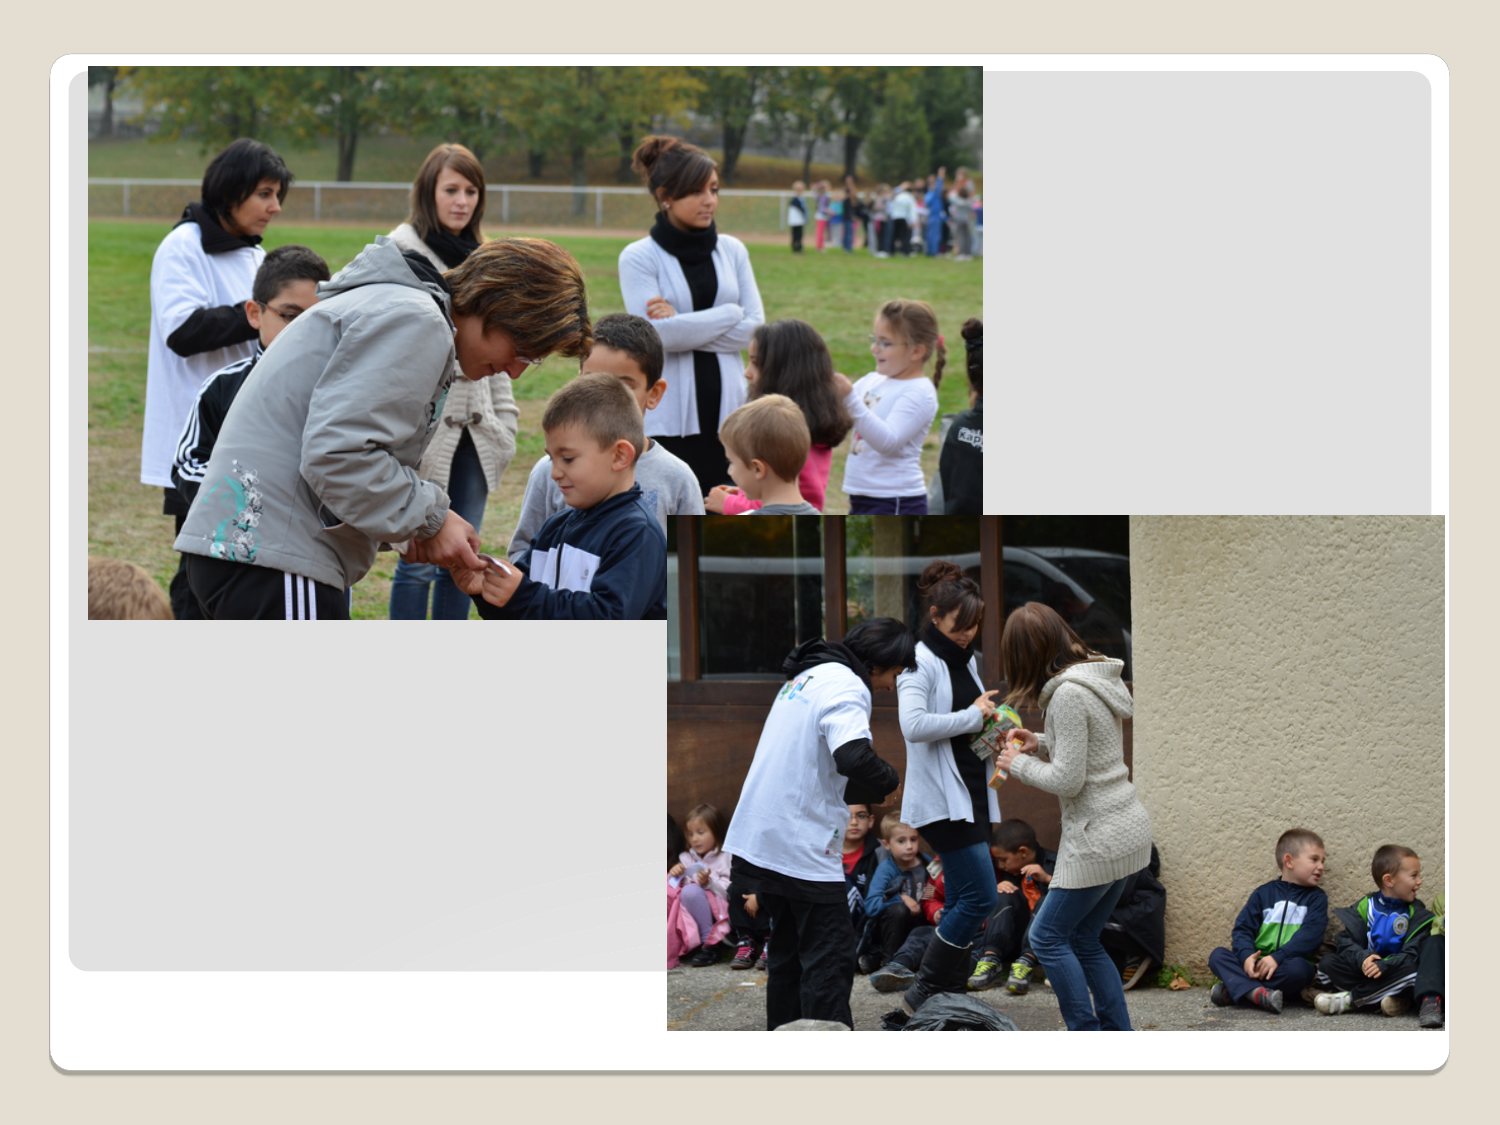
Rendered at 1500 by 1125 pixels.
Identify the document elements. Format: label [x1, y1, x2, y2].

picture [88, 66, 1445, 1031]
